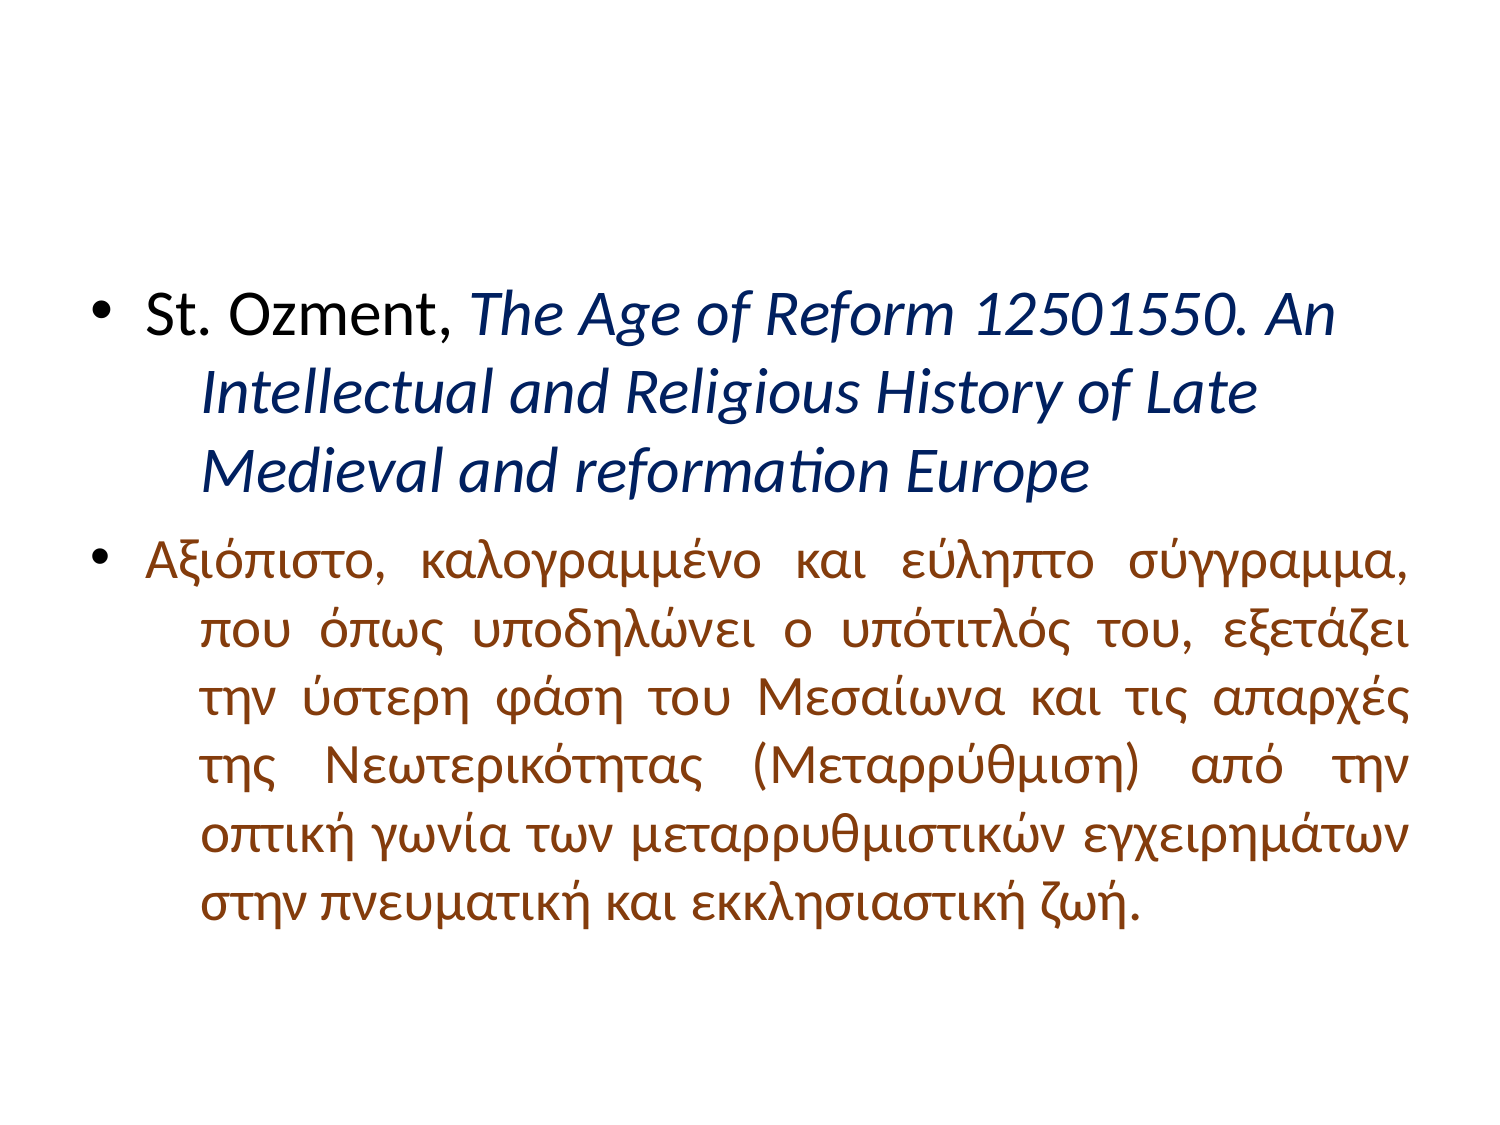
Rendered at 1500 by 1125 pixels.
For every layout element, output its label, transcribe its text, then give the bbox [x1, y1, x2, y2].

list St. Ozment, The Age of Reform 12501550. An Intellectual and Religious History of Late Medieval and reformation Europe Αξιόπιστο, καλογραμμένο και εύληπτο σύγγραμμα, που όπως υποδηλώνει ο υπότιτλός του, εξετάζει την ύστερη φάση του Μεσαίωνα και τις απαρχές της Νεωτερικότητας (Μεταρρύθμιση) από την οπτική γωνία των μεταρρυθμιστικών εγχειρημάτων στην πνευματική και εκκλησιαστική ζωή. [75, 262, 1426, 1005]
